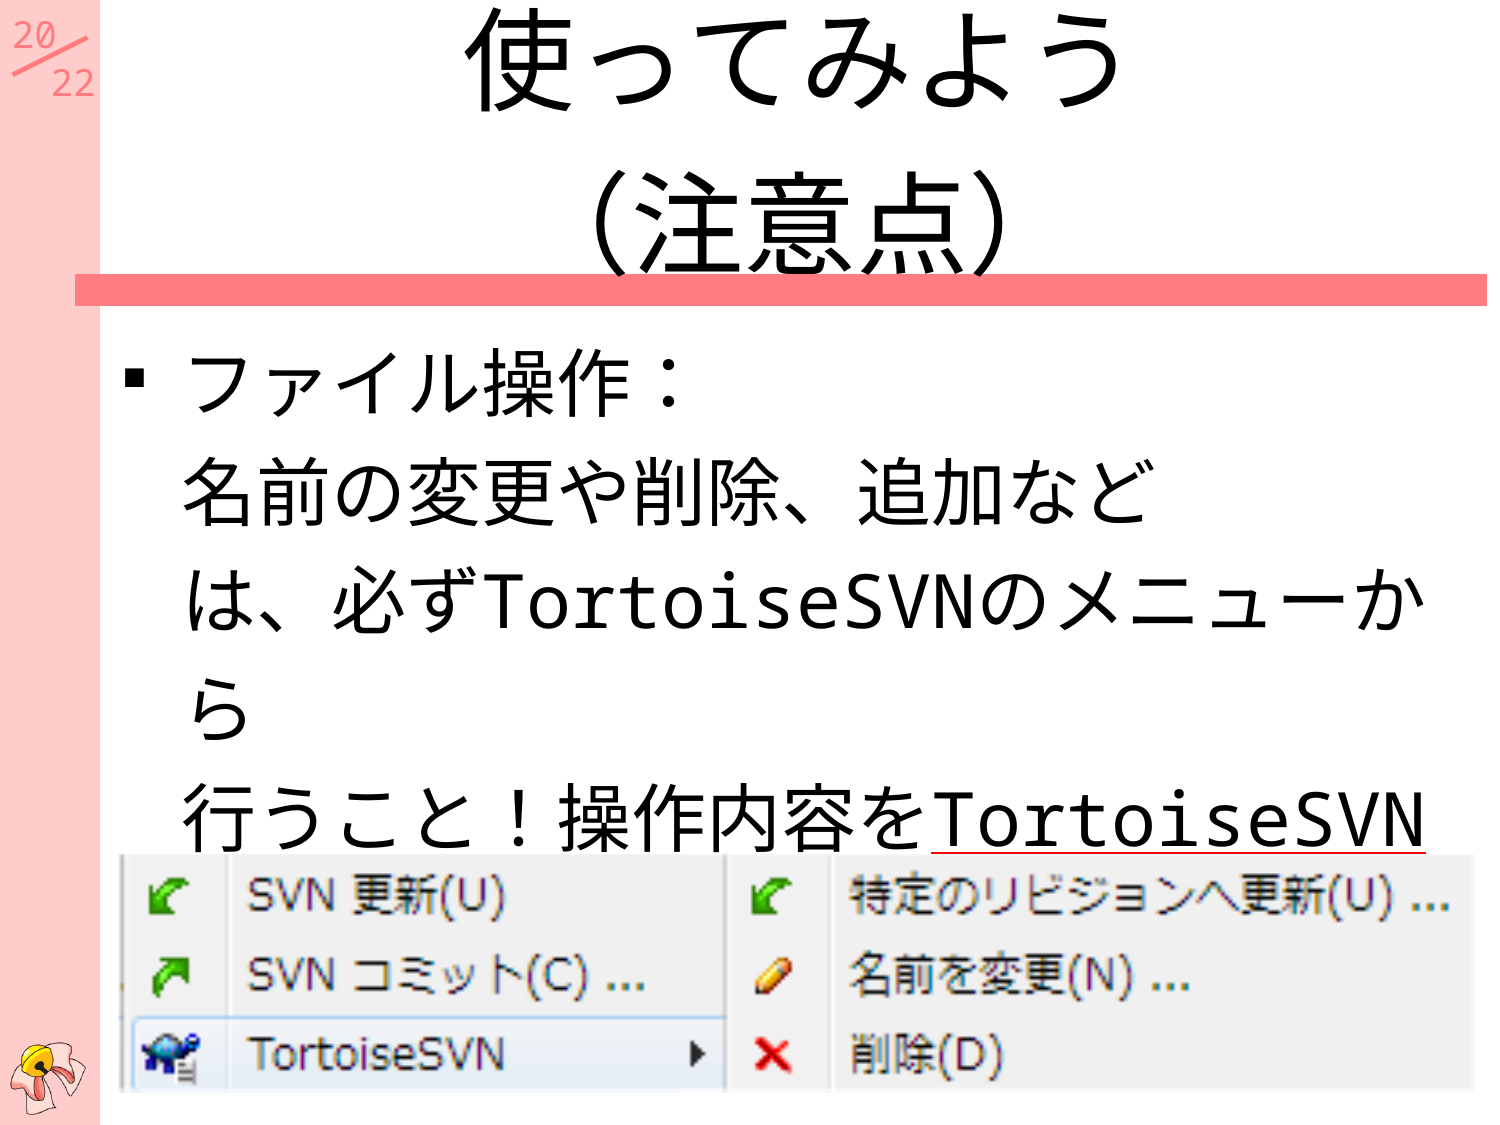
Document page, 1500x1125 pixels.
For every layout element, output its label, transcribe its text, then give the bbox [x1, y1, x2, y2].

picture [118, 854, 1475, 1093]
title 使ってみよう （注意点） [125, 14, 1476, 257]
picture [10, 1042, 86, 1115]
list ファイル操作： 名前の変更や削除、追加など は、必ずTortoiseSVNのメニューから 行うこと！操作内容をTortoiseSVNに 教えてあげないとうまくいきません。 [125, 324, 1476, 1065]
